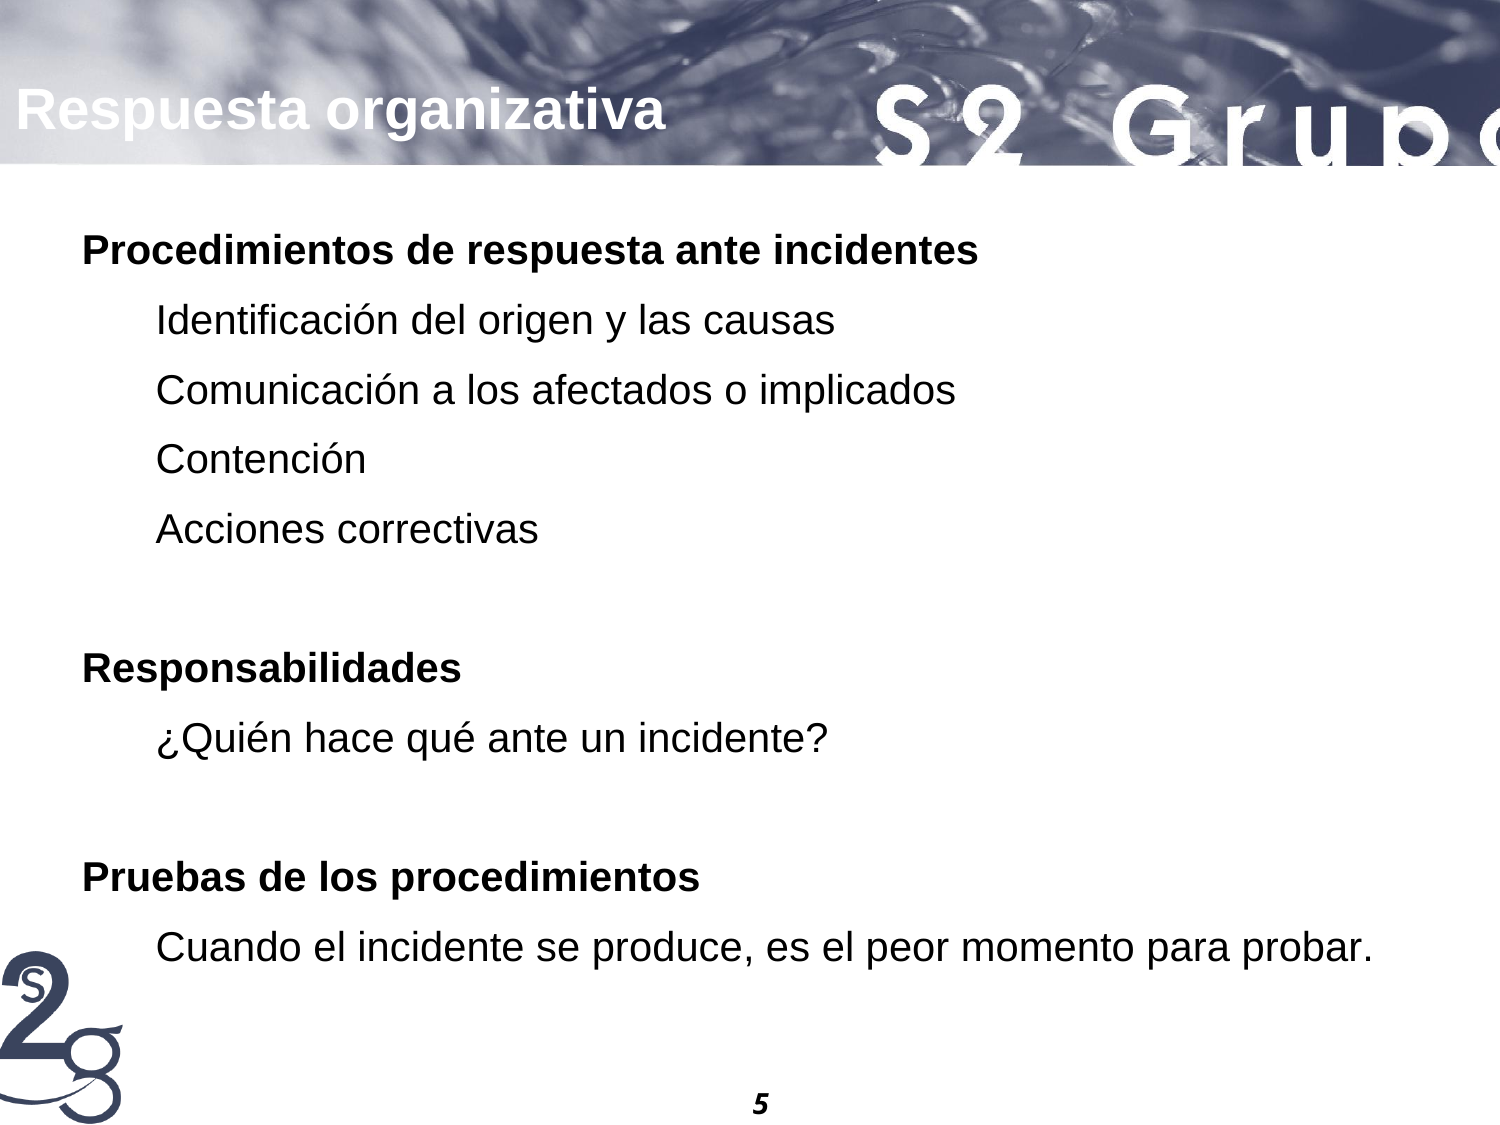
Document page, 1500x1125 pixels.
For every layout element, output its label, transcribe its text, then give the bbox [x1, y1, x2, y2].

text_box Procedimientos de respuesta ante incidentes Identificación del origen y las causas Comunicación a los afectados o implicados Contención Acciones correctivas Responsabilidades ¿Quién hace qué ante un incidente? Pruebas de los procedimientos Cuando el incidente se produce, es el peor momento para probar. [67, 168, 1433, 979]
picture [0, 951, 125, 1125]
text_box Respuesta organizativa [0, 0, 749, 149]
picture [0, 0, 1500, 166]
